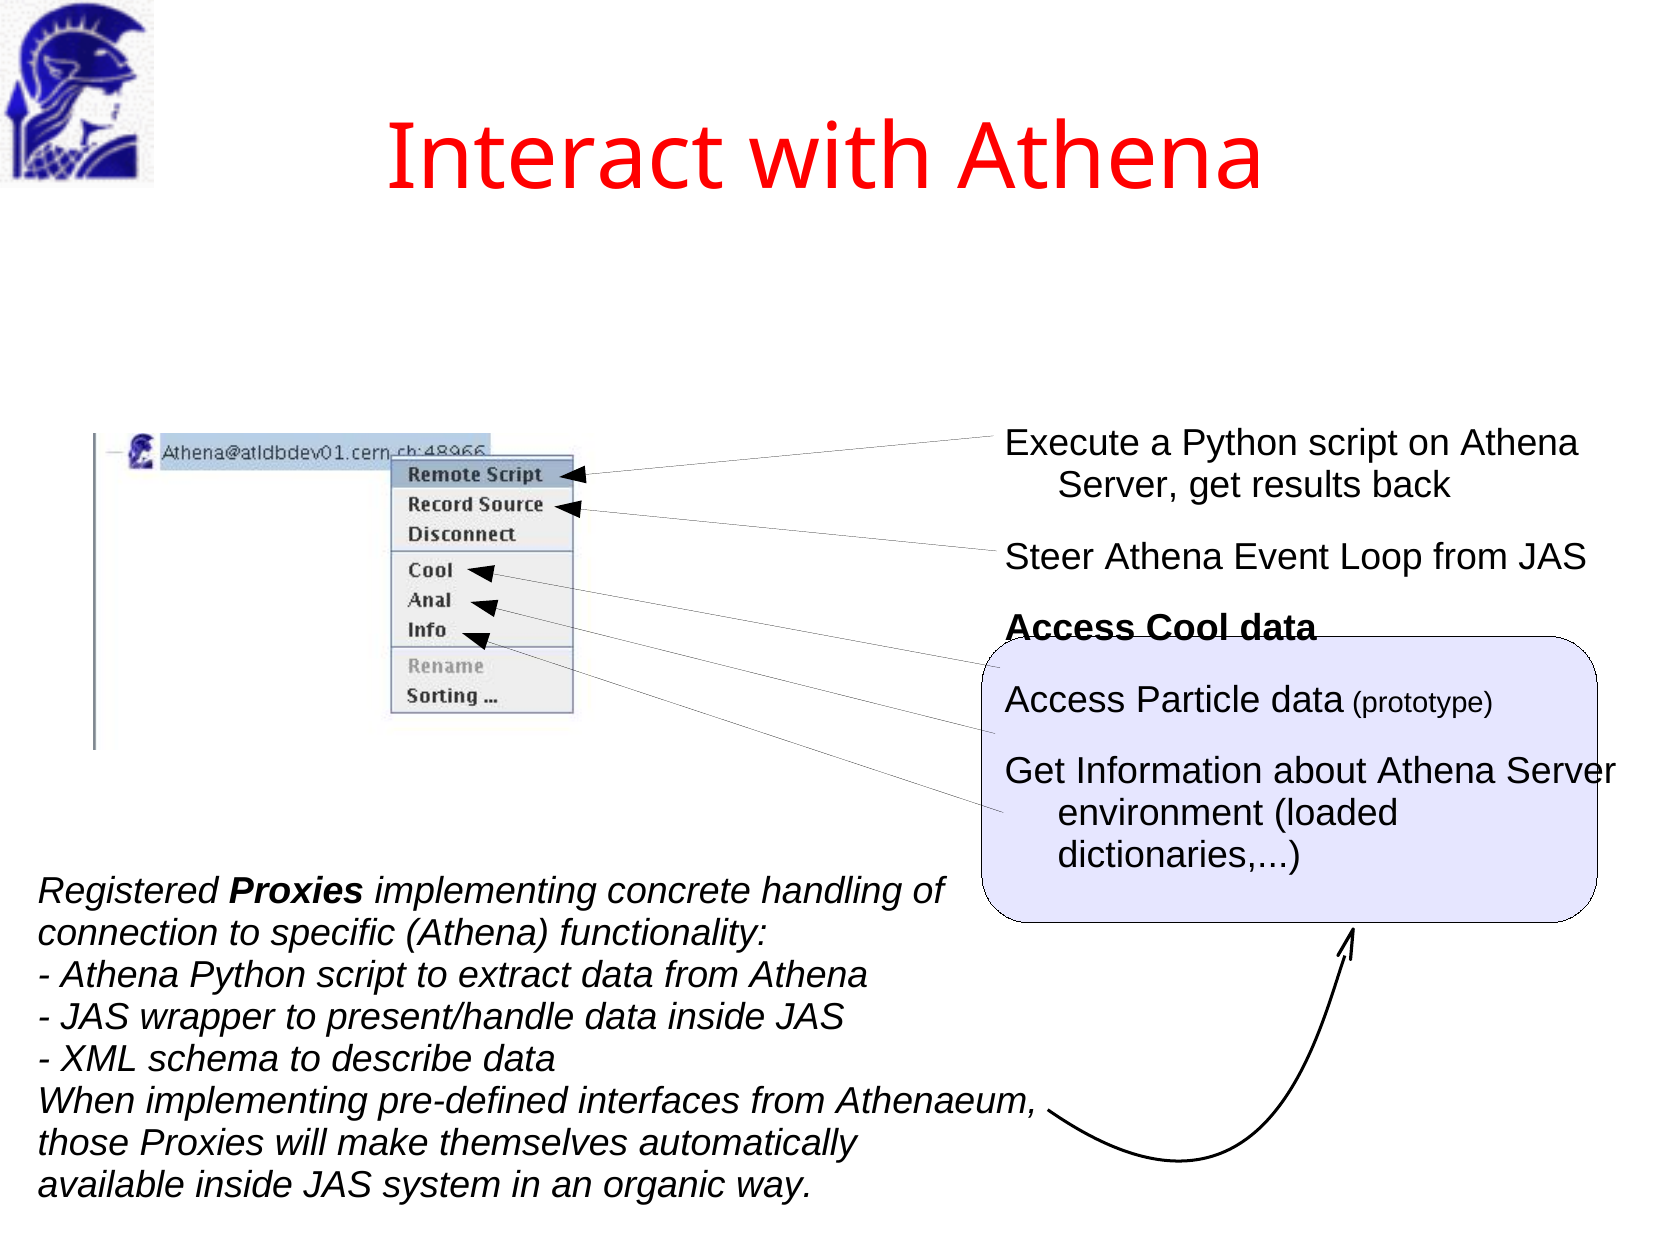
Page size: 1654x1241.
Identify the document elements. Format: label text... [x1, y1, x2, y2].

picture [93, 433, 596, 750]
title Interact with Athena [82, 49, 1571, 257]
picture [0, 0, 154, 188]
text_box [981, 806, 986, 861]
text_box Registered Proxies implementing concrete handling of connection to specific (Athena) functionality: - Athena Python script to extract data from Athena - JAS wrapper to present/handle data inside JAS - XML schema to describe data When implementing pre-defined interfaces from Athenaeum, those Proxies will make themselves automatically available inside JAS system in an organic way. [22, 861, 1056, 1213]
text_box [981, 731, 986, 806]
text_box [981, 666, 986, 730]
list Execute a Python script on Athena Server, get results back Steer Athena Event Loop from JAS Access Cool data Access Particle data (prototype) Get Information about Athena Server environment (loaded dictionaries,...) [986, 421, 1621, 1226]
